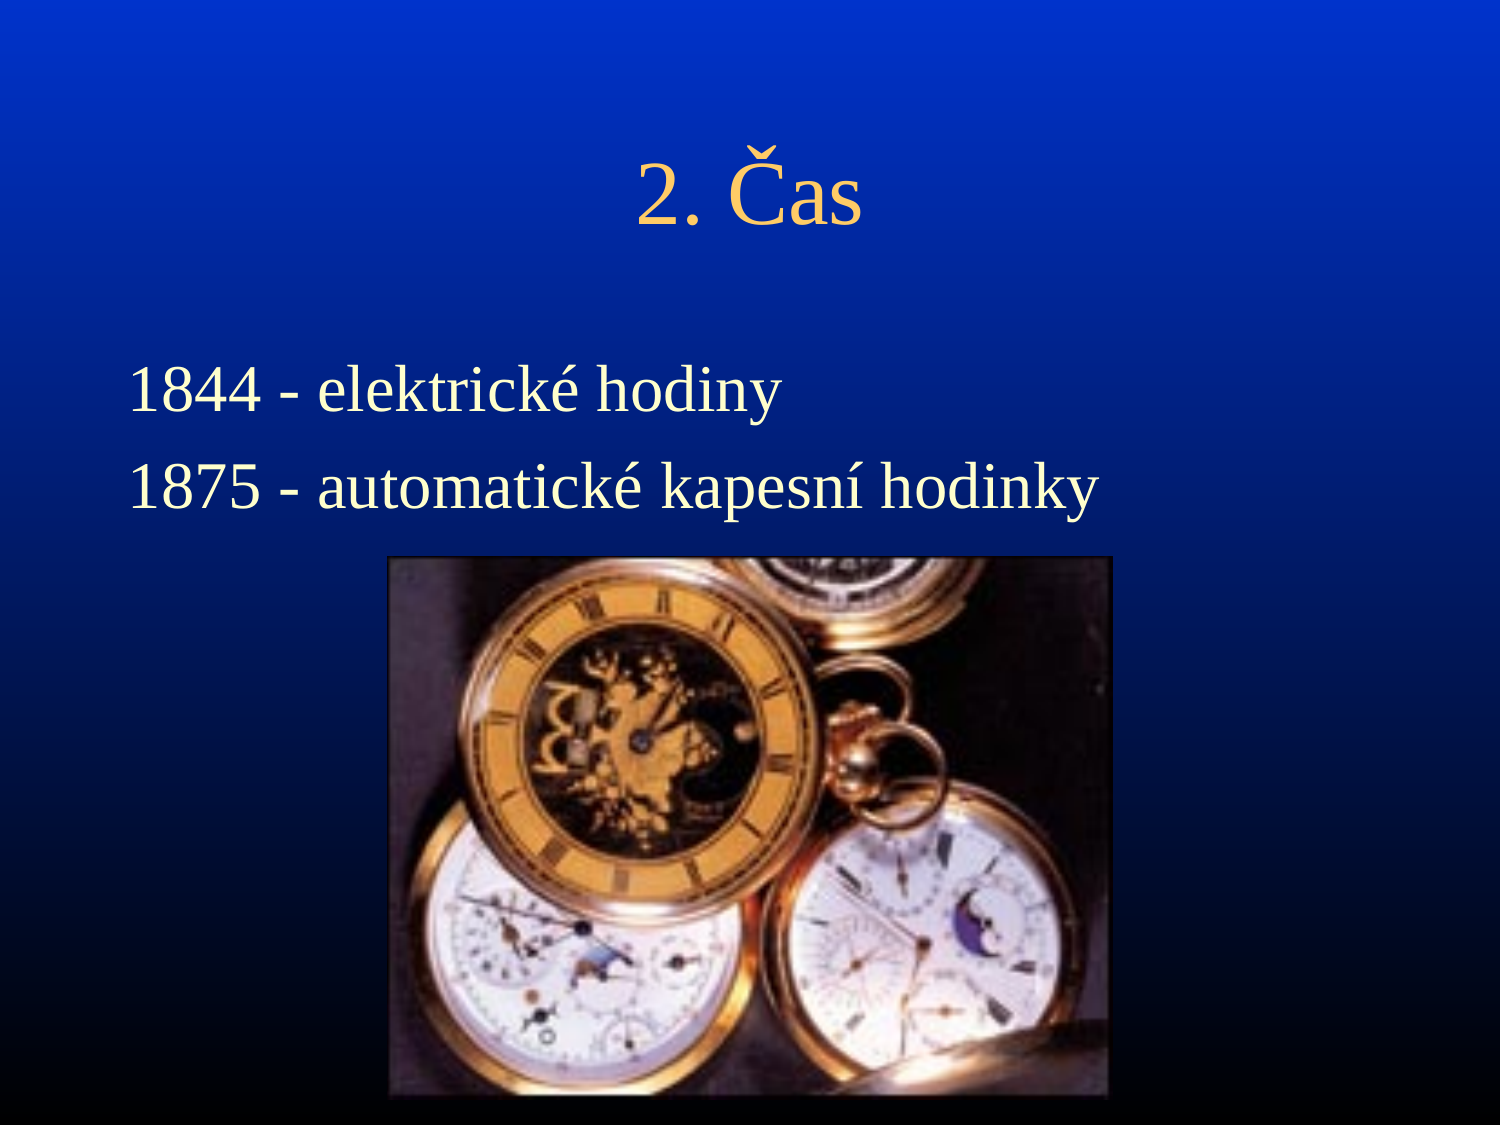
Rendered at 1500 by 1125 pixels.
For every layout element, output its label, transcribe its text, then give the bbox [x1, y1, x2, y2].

title 2. Čas [112, 37, 1388, 250]
list 1844 - elektrické hodiny 1875 - automatické kapesní hodinky [112, 337, 1388, 1013]
picture [387, 556, 1113, 1101]
